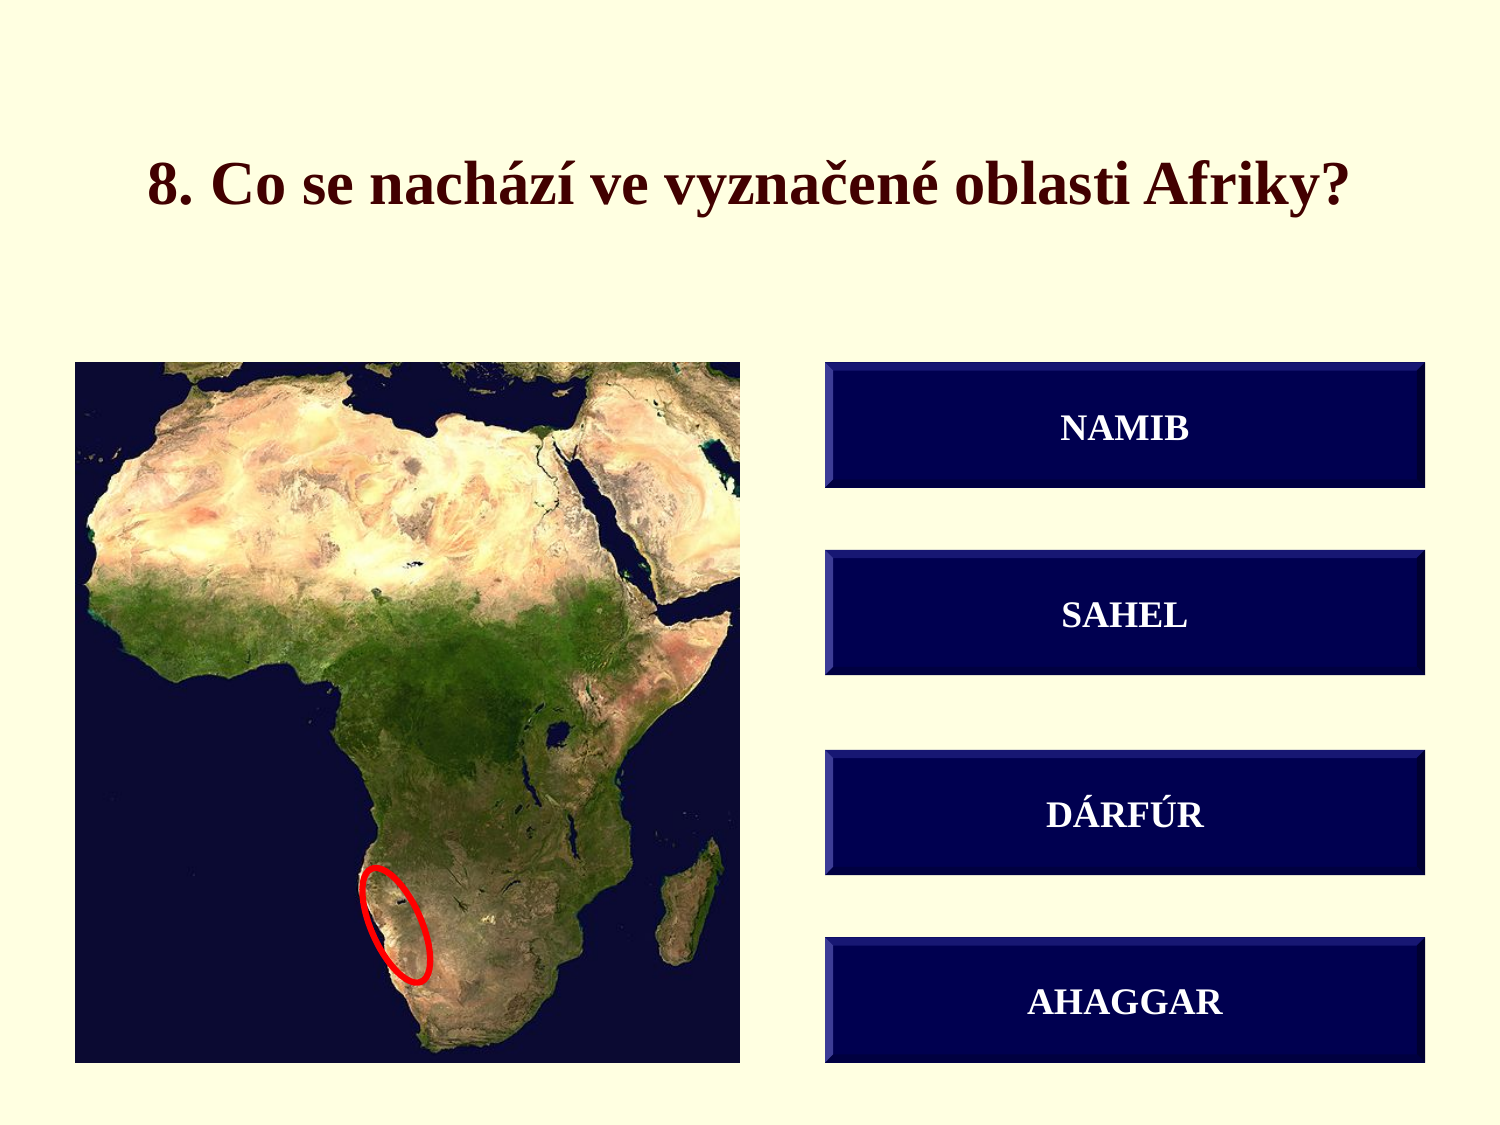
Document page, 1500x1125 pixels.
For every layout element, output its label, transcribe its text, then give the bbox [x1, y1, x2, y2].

text_box NAMIB [834, 371, 1416, 479]
text_box SAHEL [834, 559, 1416, 666]
text_box DÁRFÚR [834, 759, 1416, 866]
text_box [75, 362, 740, 1063]
text_box AHAGGAR [834, 946, 1416, 1054]
title 8. Co se nachází ve vyznačené oblasti Afriky? [0, 135, 1500, 225]
